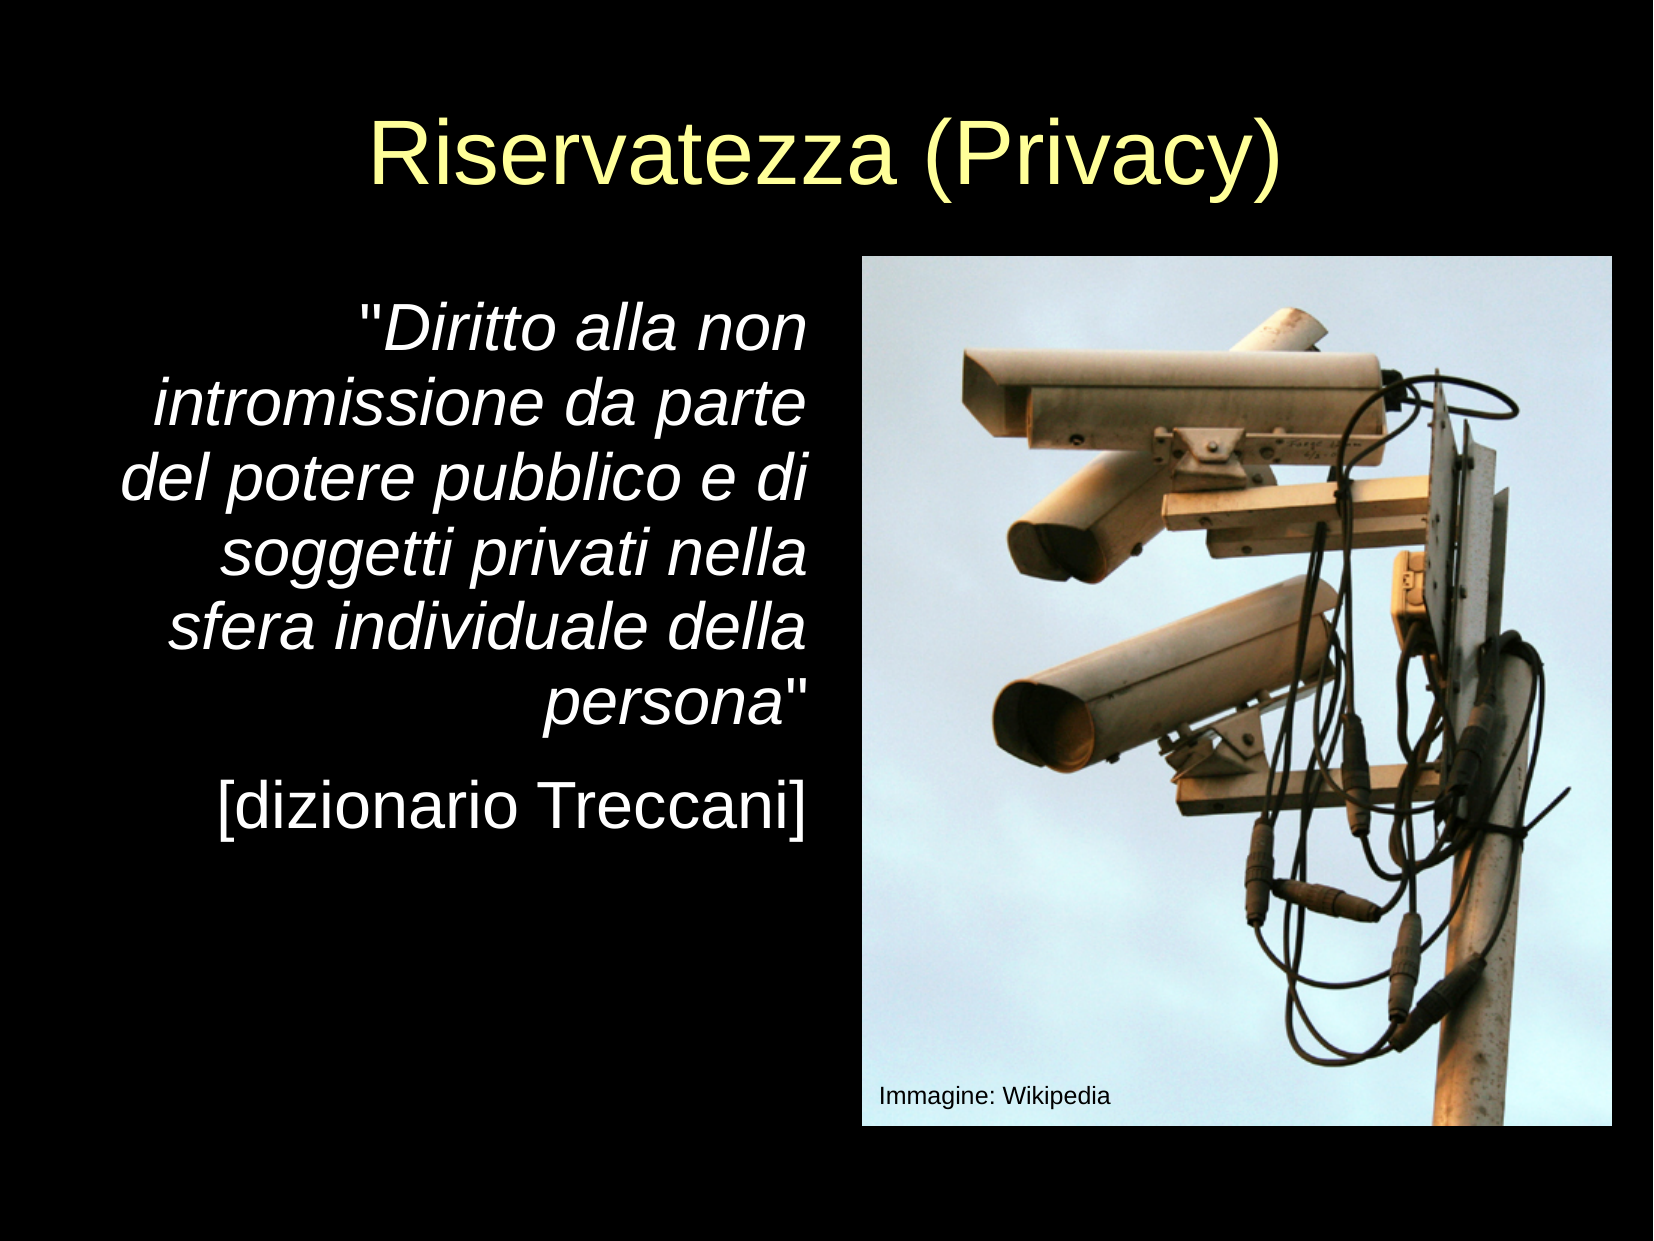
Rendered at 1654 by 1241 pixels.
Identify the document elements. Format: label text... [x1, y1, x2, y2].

title Riservatezza (Privacy) [82, 49, 1571, 257]
list "Diritto alla non intromissione da parte del potere pubblico e di soggetti privati nella sfera individuale della persona" [dizionario Treccani] [82, 290, 809, 1126]
text_box Immagine: Wikipedia [864, 1074, 1127, 1118]
picture [862, 256, 1612, 1126]
